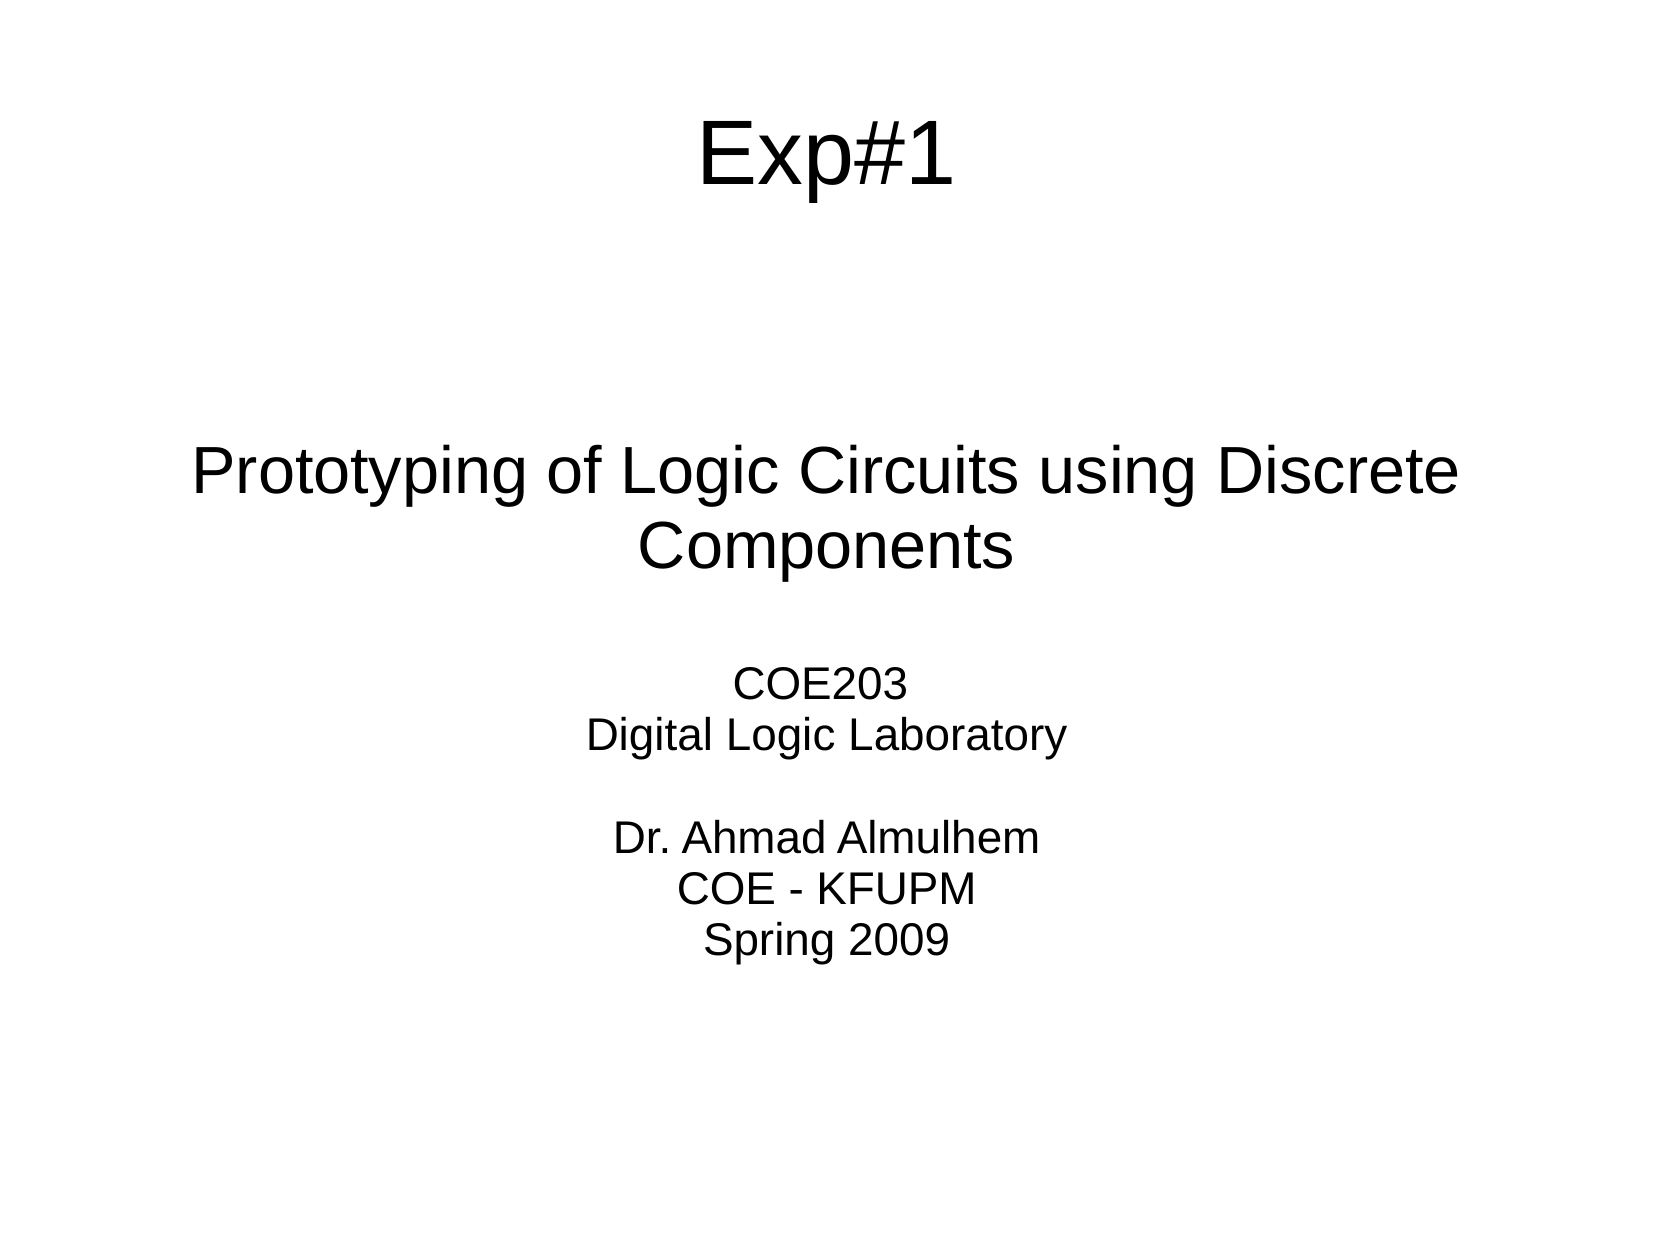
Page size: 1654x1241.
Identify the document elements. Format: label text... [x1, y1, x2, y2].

subtitle Prototyping of Logic Circuits using Discrete Components COE203 Digital Logic Laboratory Dr. Ahmad Almulhem COE - KFUPM Spring 2009 [82, 297, 1571, 1102]
title Exp#1 [82, 56, 1571, 250]
